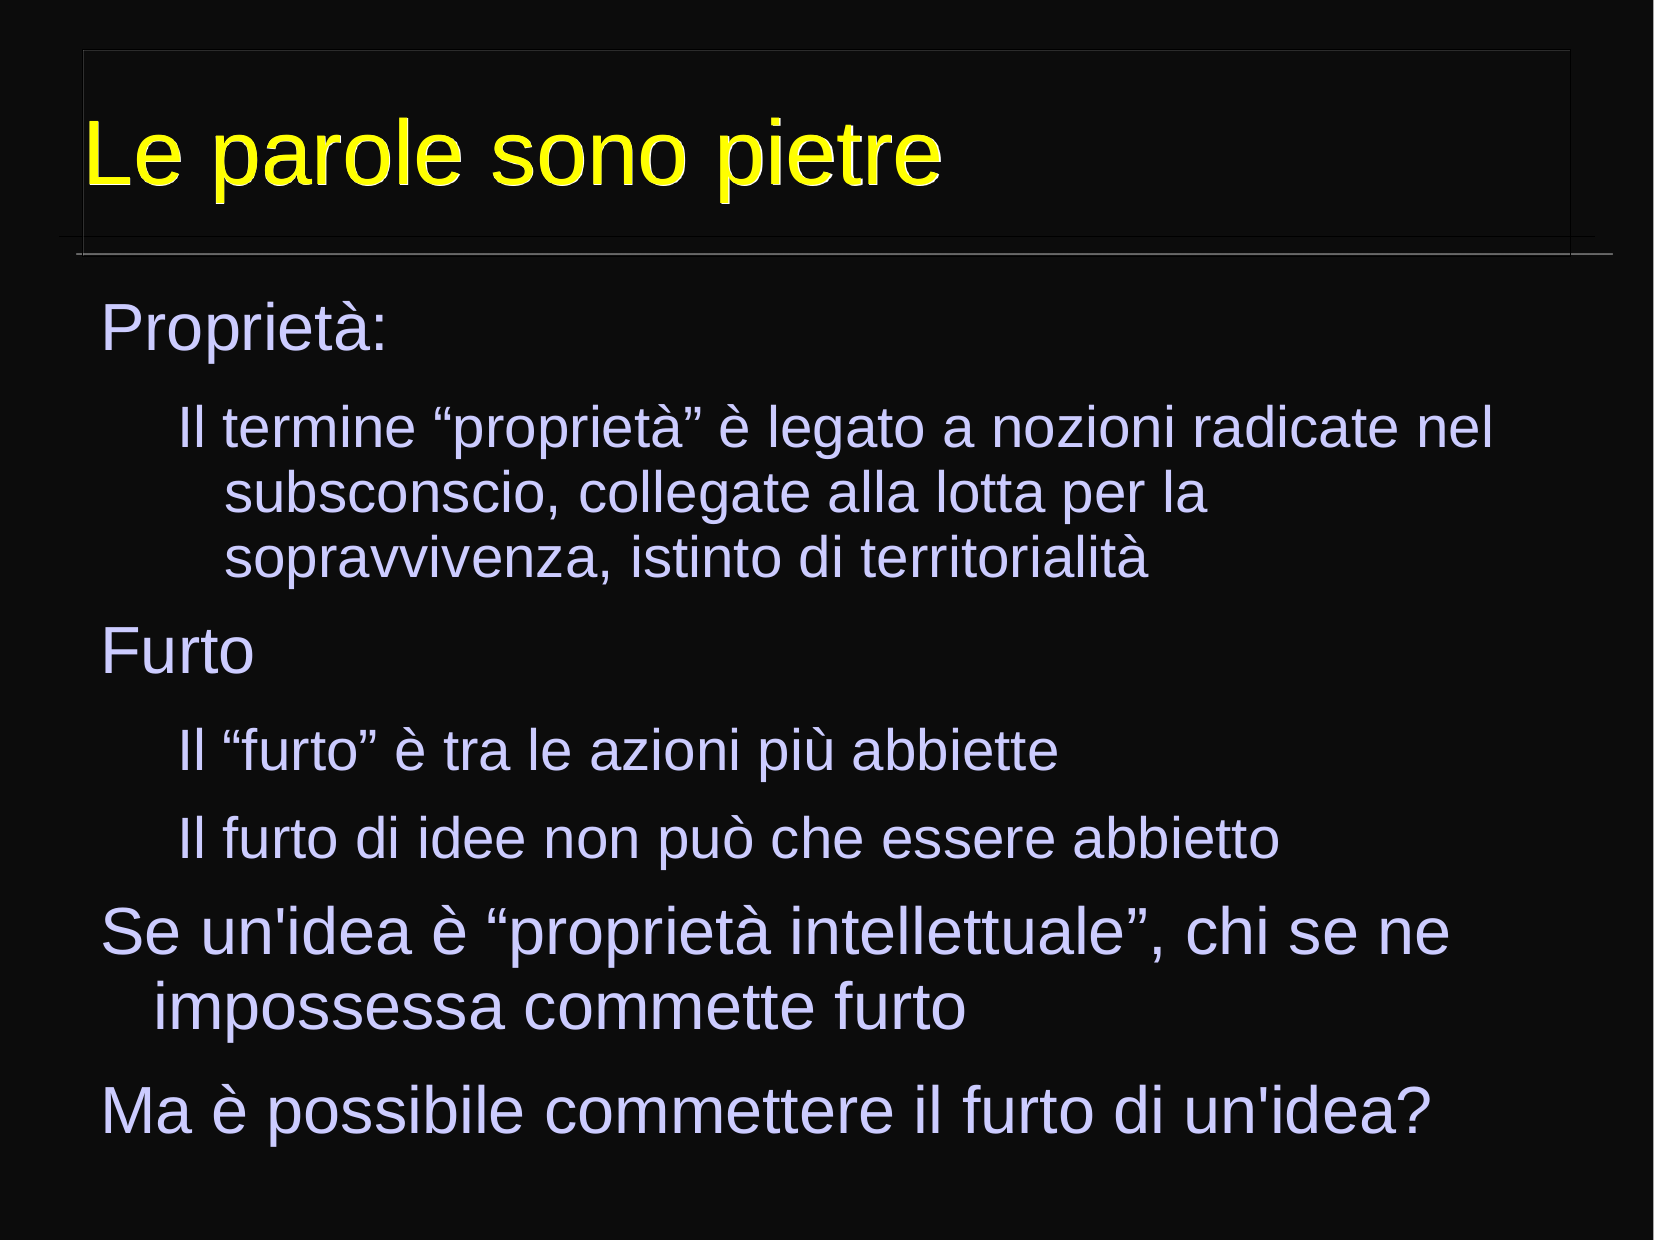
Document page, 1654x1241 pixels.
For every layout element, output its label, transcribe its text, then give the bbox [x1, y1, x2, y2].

title Le parole sono pietre [82, 49, 1571, 257]
list Proprietà: Il termine “proprietà” è legato a nozioni radicate nel subsconscio, collegate alla lotta per la sopravvivenza, istinto di territorialità Furto Il “furto” è tra le azioni più abbiette Il furto di idee non può che essere abbietto Se un'idea è “proprietà intellettuale”, chi se ne impossessa commette furto Ma è possibile commettere il furto di un'idea? [82, 290, 1571, 1149]
